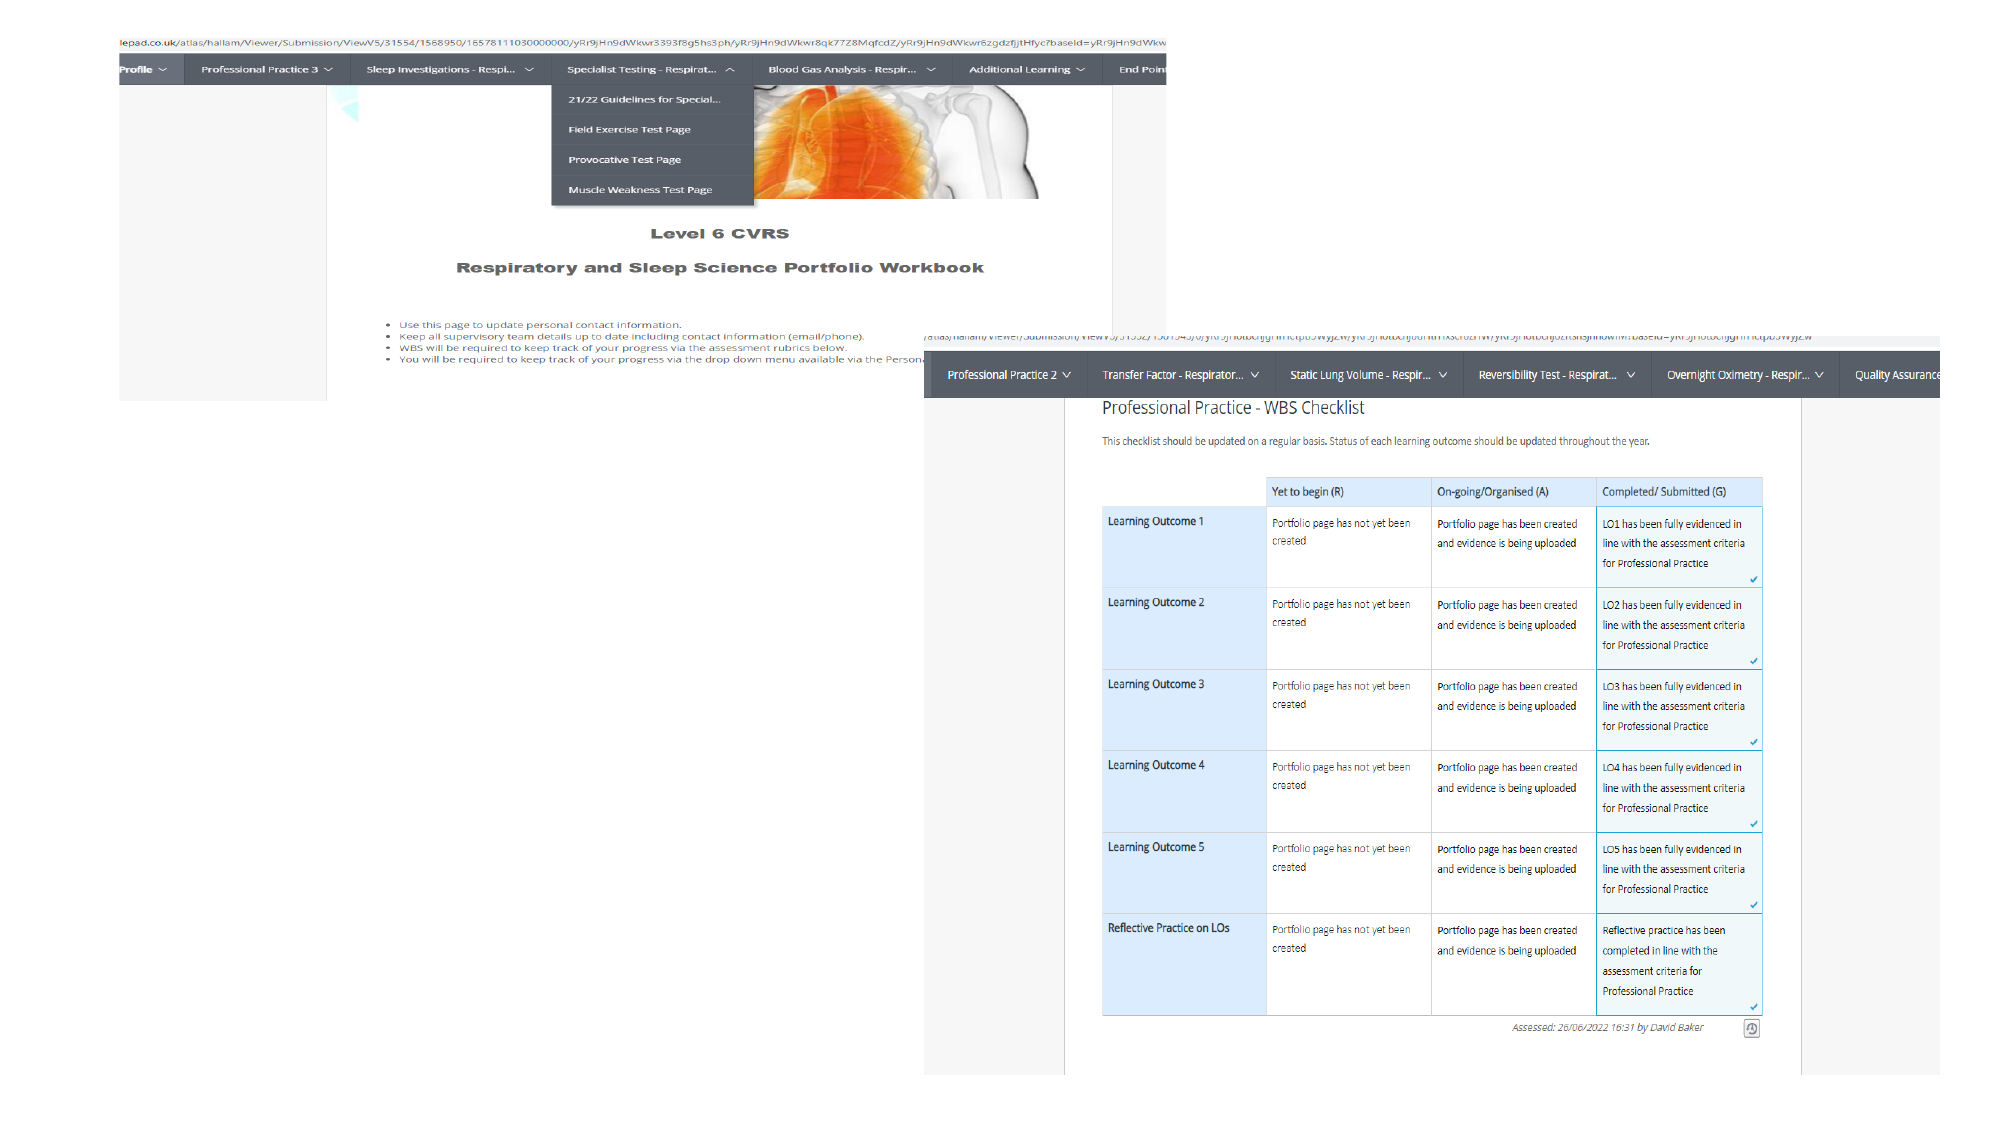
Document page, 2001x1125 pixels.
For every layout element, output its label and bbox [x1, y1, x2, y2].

picture [119, 38, 1940, 1075]
